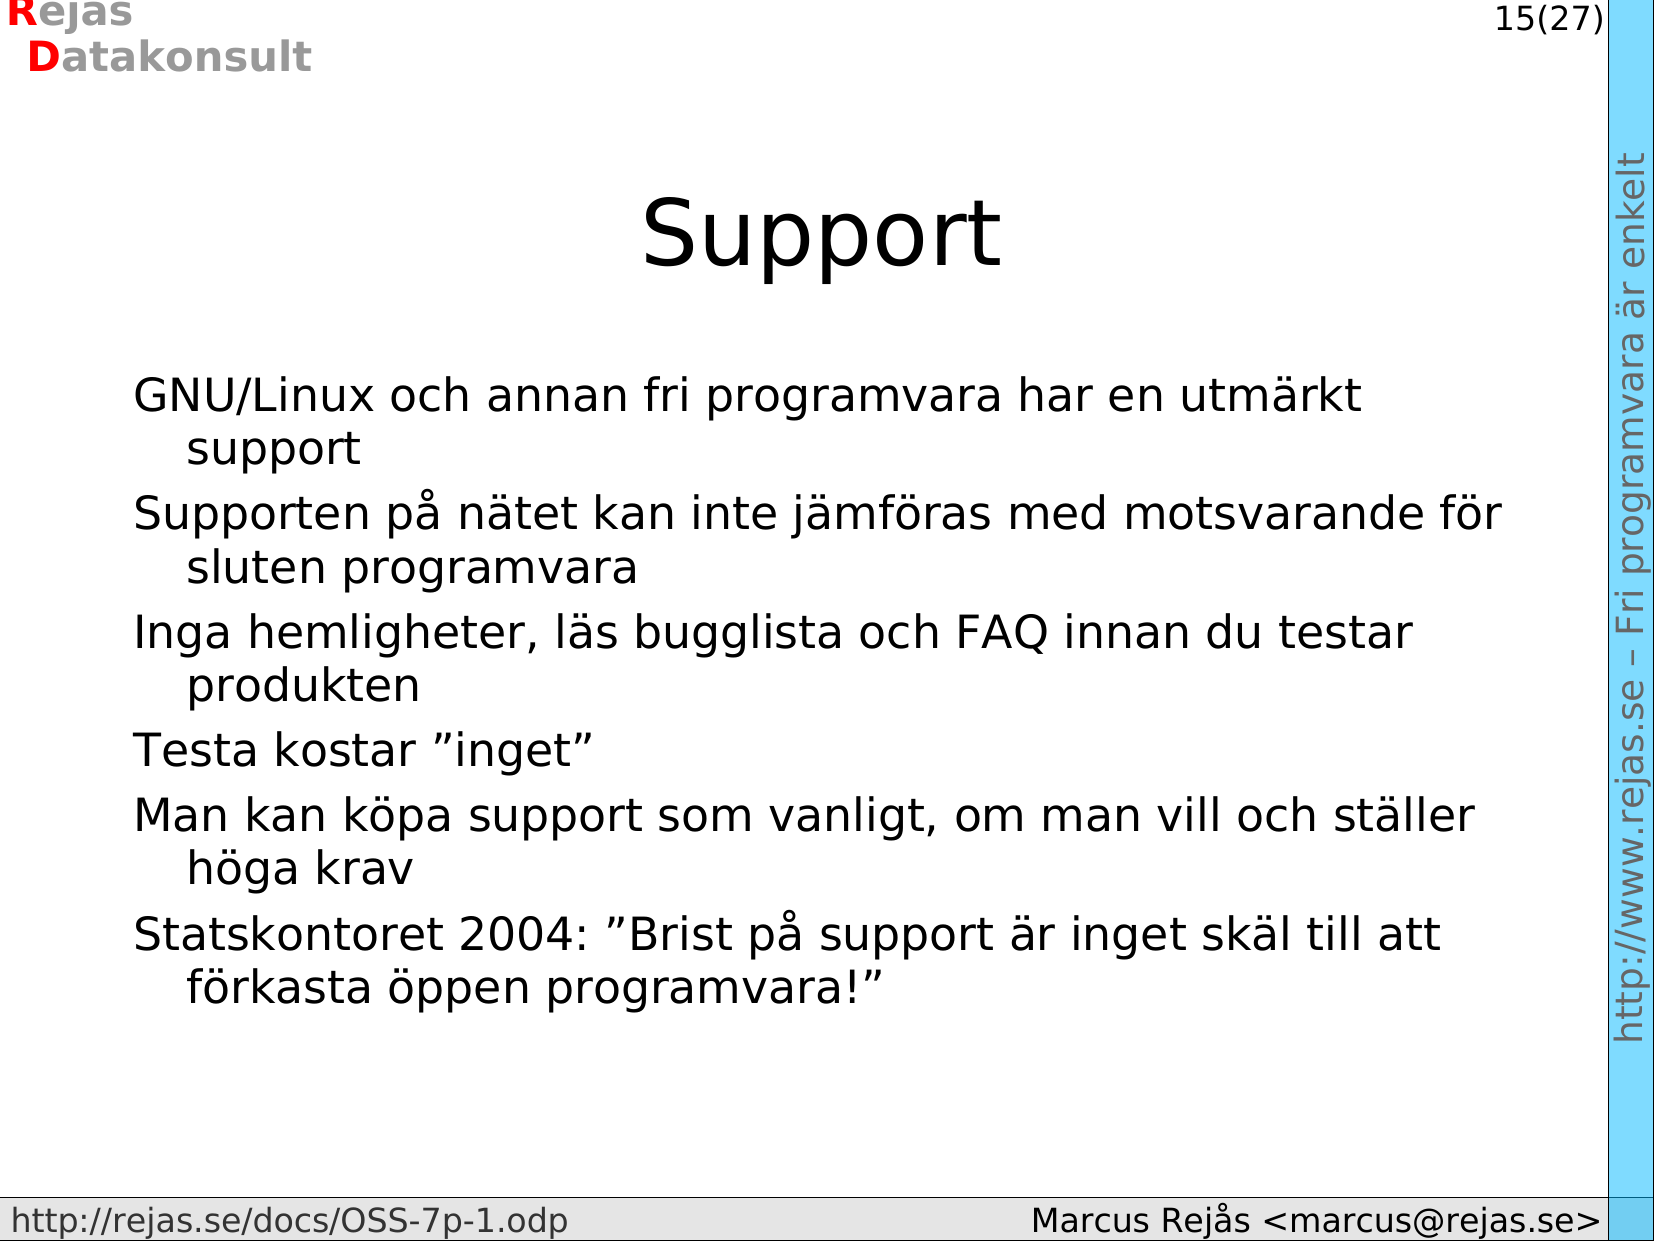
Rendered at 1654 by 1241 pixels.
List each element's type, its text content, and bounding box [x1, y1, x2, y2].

list GNU/Linux och annan fri programvara har en utmärkt support Supporten på nätet kan inte jämföras med motsvarande för sluten programvara Inga hemligheter, läs bugglista och FAQ innan du testar produkten Testa kostar ”inget” Man kan köpa support som vanligt, om man vill och ställer höga krav Statskontoret 2004: ”Brist på support är inget skäl till att förkasta öppen programvara!” [115, 368, 1528, 1165]
title Support [115, 130, 1528, 338]
